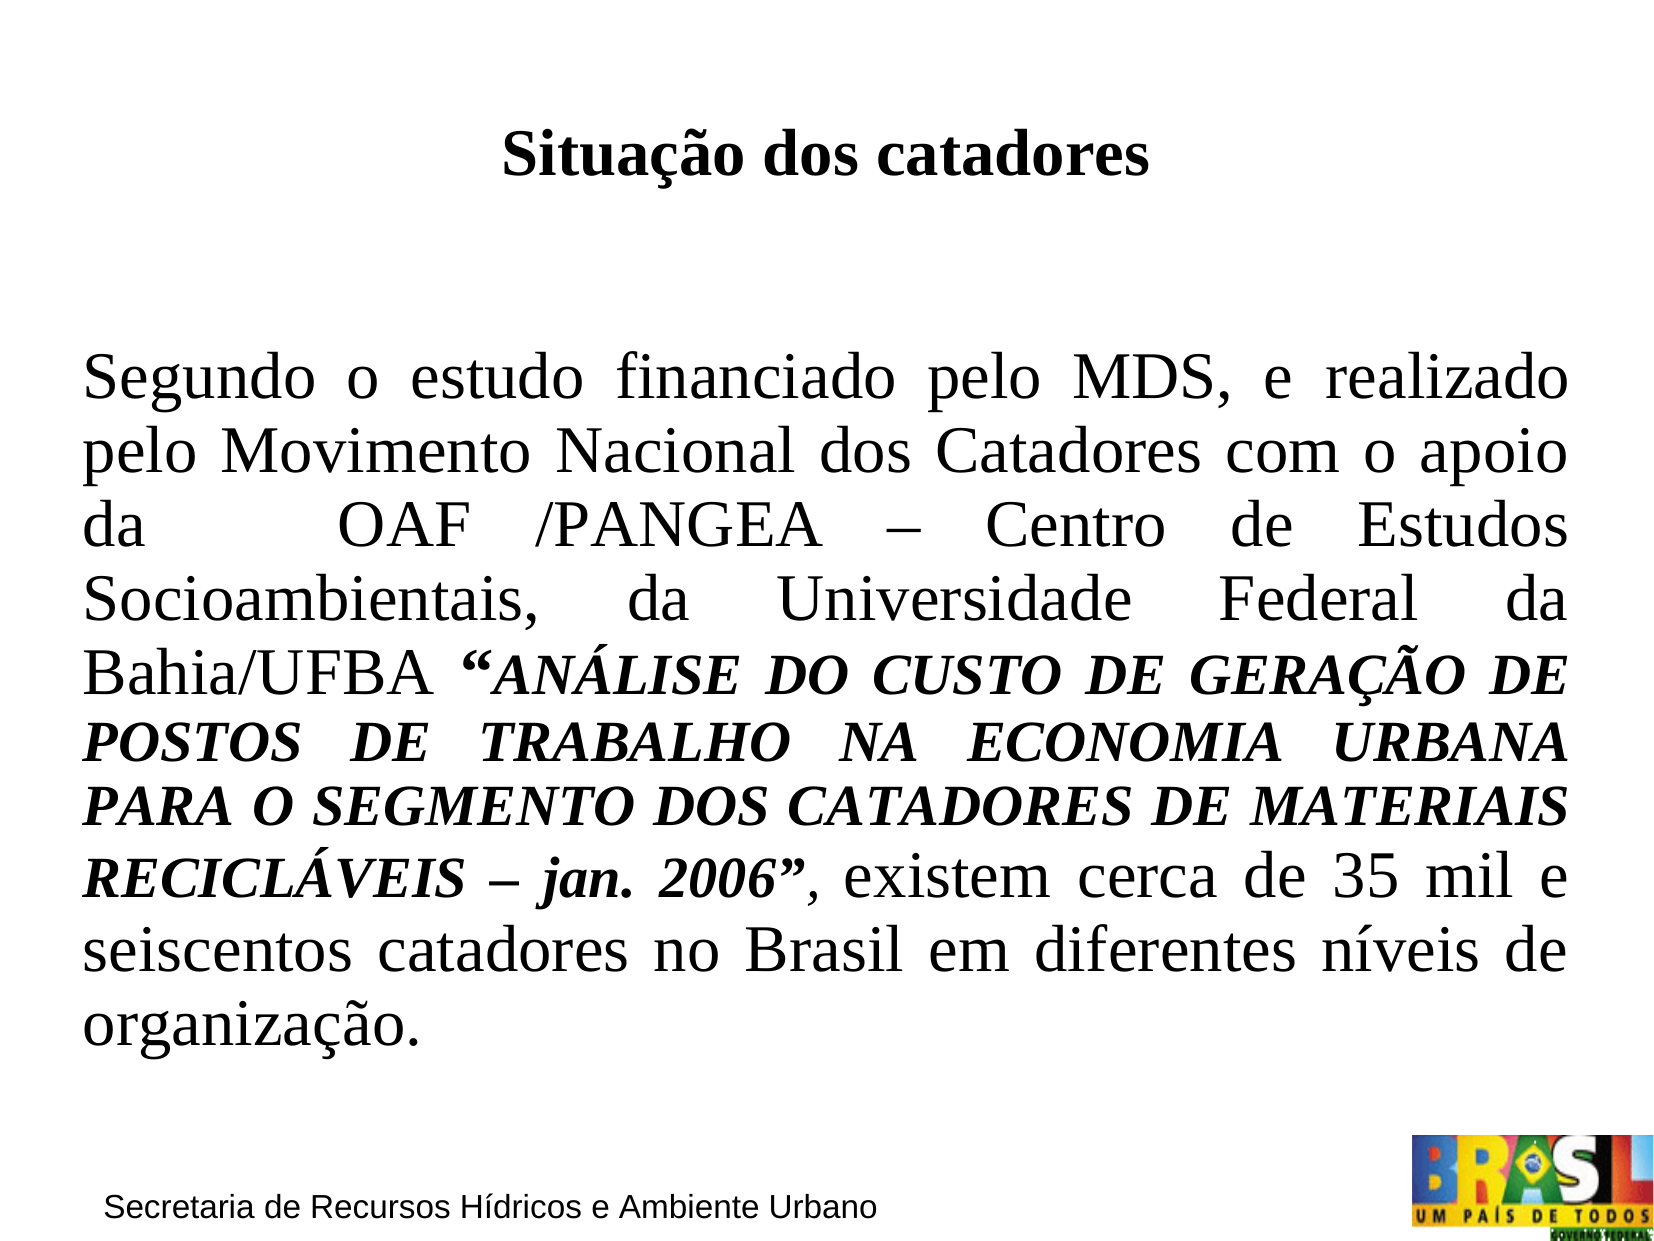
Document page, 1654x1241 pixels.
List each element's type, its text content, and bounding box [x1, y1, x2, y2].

title Situação dos catadores [82, 49, 1571, 257]
text_box Secretaria de Recursos Hídricos e Ambiente Urbano [88, 1181, 894, 1234]
subtitle Segundo o estudo financiado pelo MDS, e realizado pelo Movimento Nacional dos Catadores com o apoio da OAF /PANGEA – Centro de Estudos Socioambientais, da Universidade Federal da Bahia/UFBA “ANÁLISE DO CUSTO DE GERAÇÃO DE POSTOS DE TRABALHO NA ECONOMIA URBANA PARA O SEGMENTO DOS CATADORES DE MATERIAIS RECICLÁVEIS – jan. 2006”, existem cerca de 35 mil e seiscentos catadores no Brasil em diferentes níveis de organização. [82, 290, 1571, 1109]
picture [1412, 1135, 1654, 1241]
